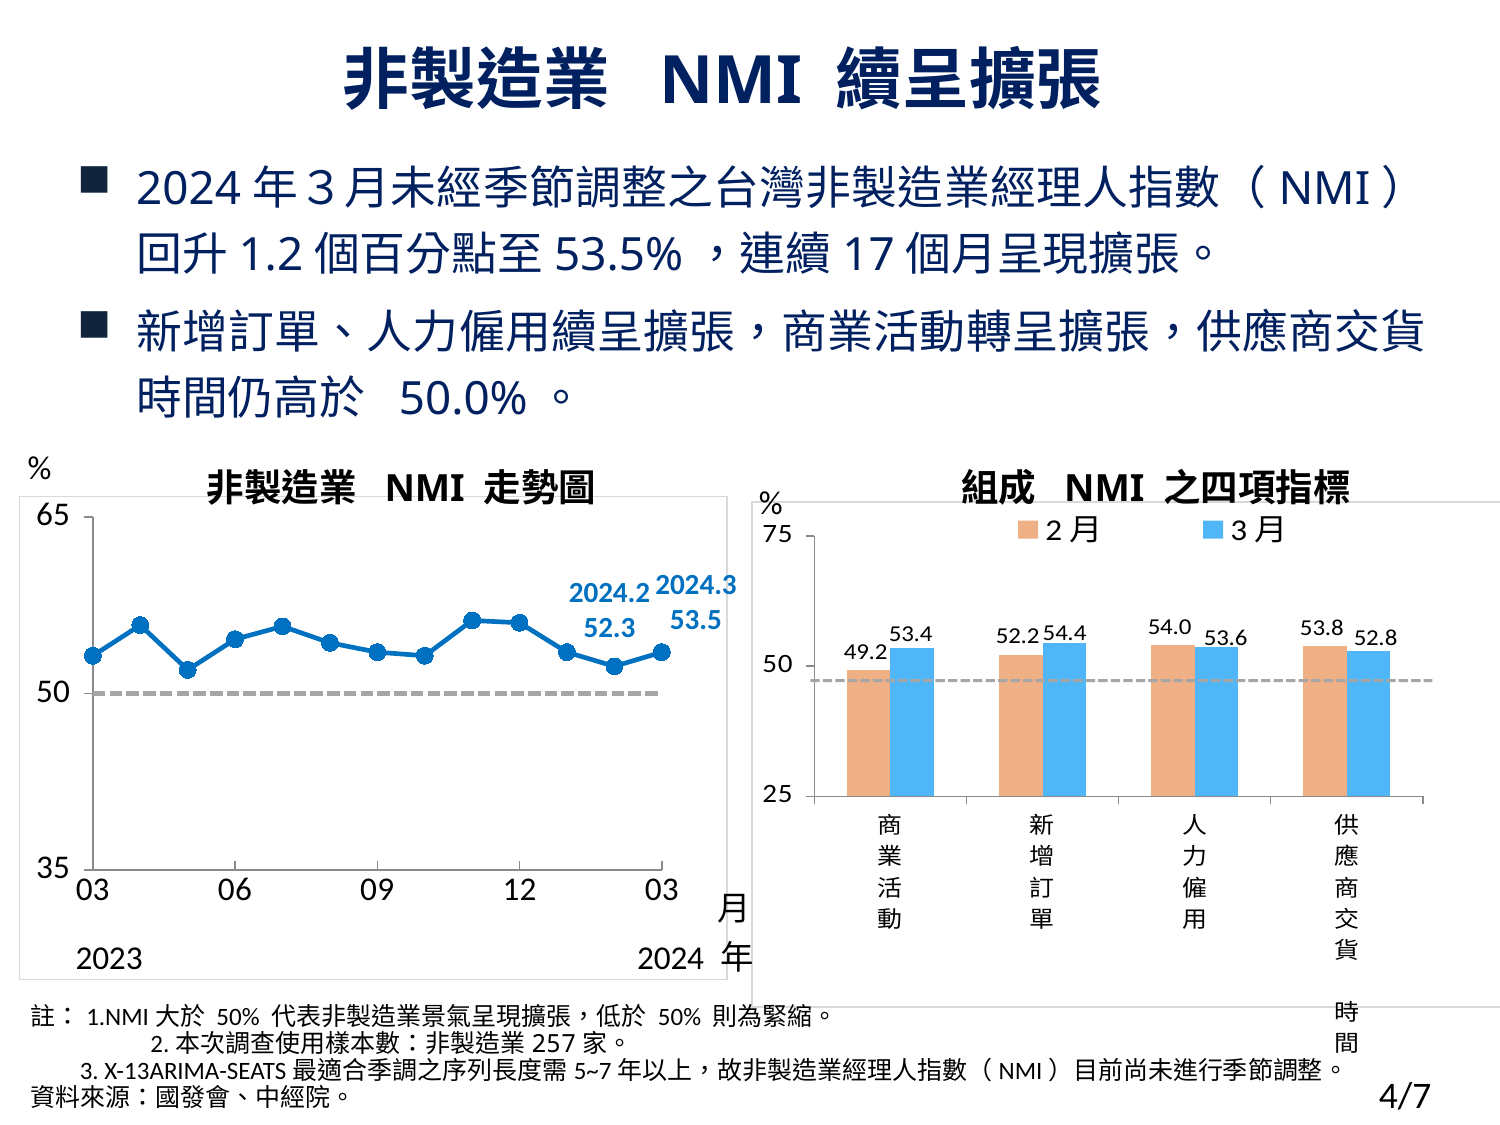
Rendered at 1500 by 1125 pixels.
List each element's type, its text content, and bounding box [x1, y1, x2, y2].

text_box 2023 2024 年 [45, 928, 811, 984]
text_box 組成 NMI 之四項指標 [854, 456, 1458, 516]
text_box 註：1.NMI大於 50% 代表非製造業景氣呈現擴張，低於 50% 則為緊縮。 2.本次調查使用樣本數：非製造業257家。 3. X-13ARIMA-SEATS最適合季調之序列長度需5~7年以上，故非製造業經理人指數（NMI）目前尚未進行季節調整。 資料來源：國發會、中經院。 [15, 999, 1500, 1119]
text_box % [12, 438, 108, 494]
text_box 非製造業 NMI 走勢圖 [112, 456, 691, 516]
text_box 月 [702, 879, 781, 928]
title 非製造業 NMI 續呈擴張 [0, 0, 1446, 150]
text_box % [744, 473, 839, 529]
text_box 2024年３月未經季節調整之台灣非製造業經理人指數（NMI）回升1.2個百分點至53.5%，連續17個月呈現擴張。 新增訂單、人力僱用續呈擴張，商業活動轉呈擴張，供應商交貨時間仍高於 50.0%。 [33, 133, 1457, 418]
text_box 2024.2 52.3 [553, 573, 666, 644]
chart [751, 501, 1500, 999]
text_box 2024.3 53.5 [636, 565, 756, 636]
chart [18, 495, 728, 981]
